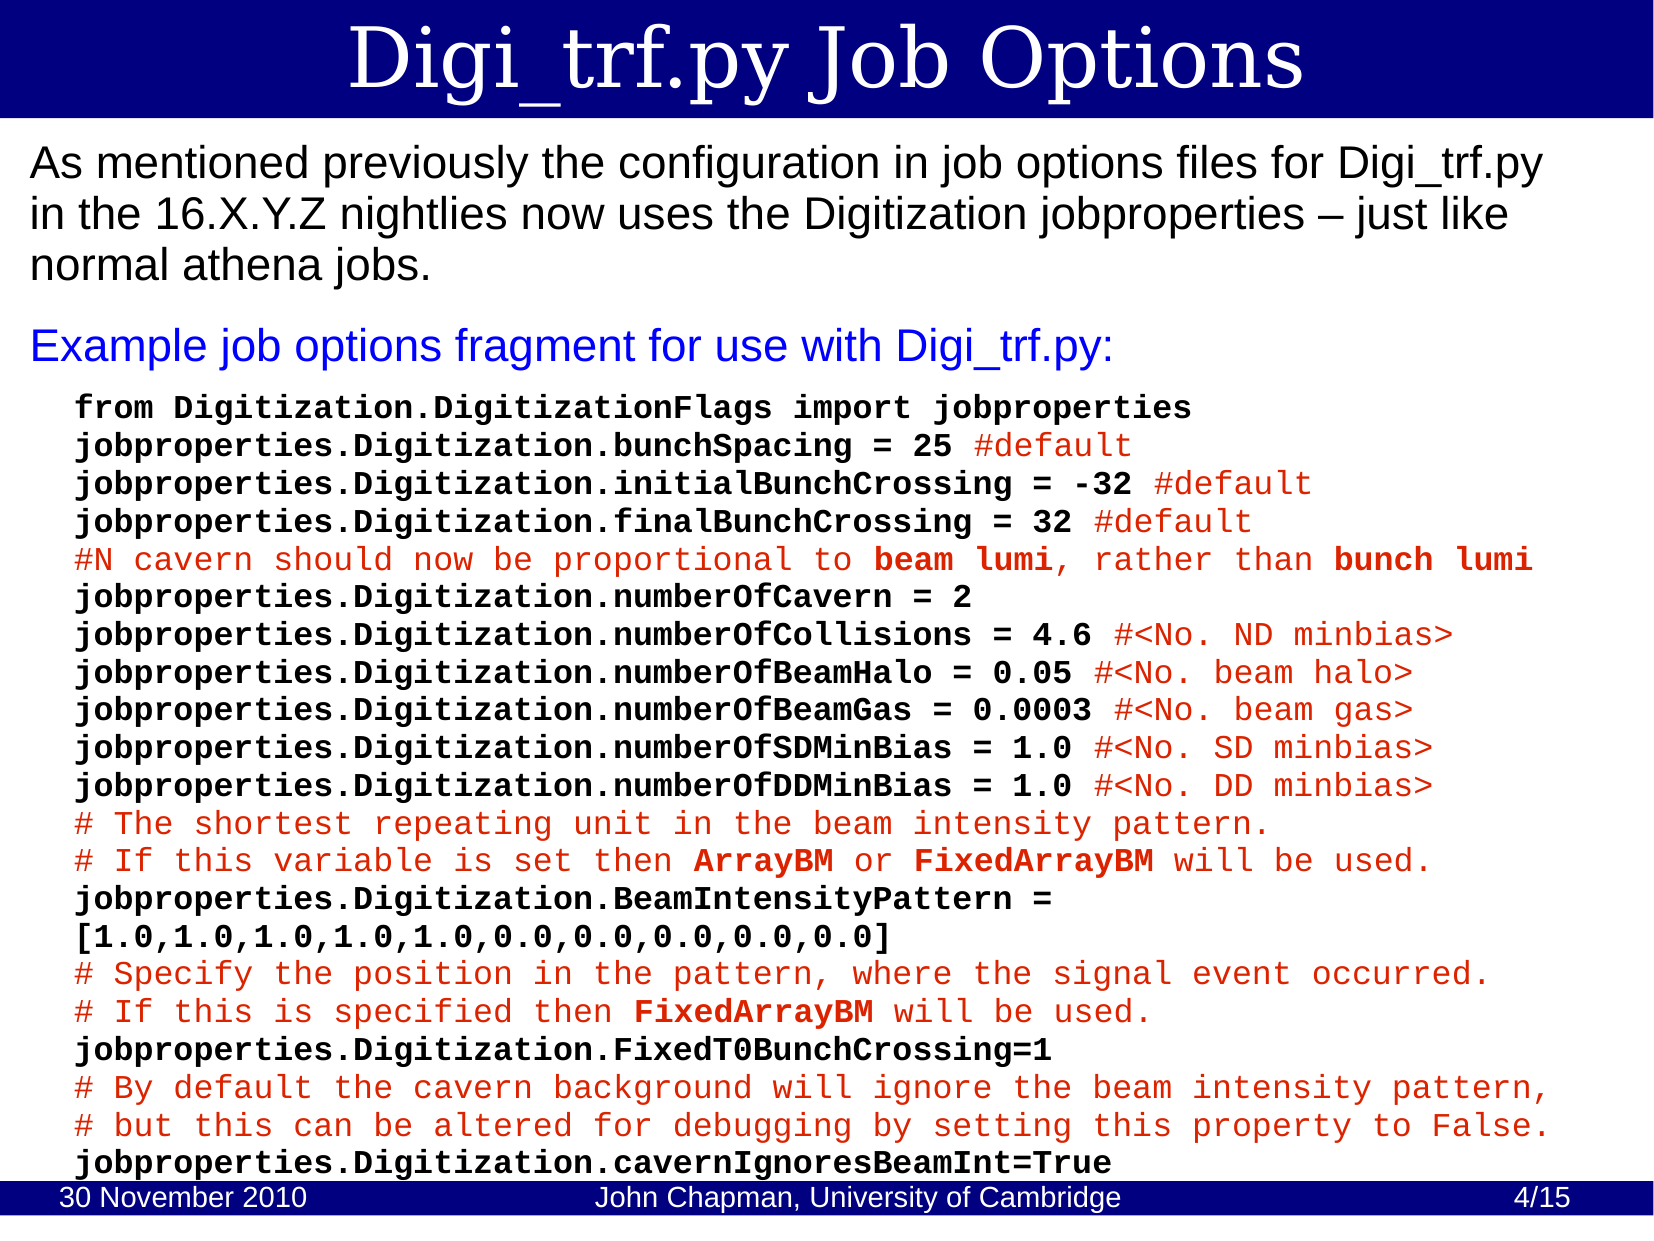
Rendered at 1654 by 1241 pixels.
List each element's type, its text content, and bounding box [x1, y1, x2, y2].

list As mentioned previously the configuration in job options files for Digi_trf.py in the 16.X.Y.Z nightlies now uses the Digitization jobproperties – just like normal athena jobs. Example job options fragment for use with Digi_trf.py: [29, 136, 1571, 371]
text_box from Digitization.DigitizationFlags import jobproperties jobproperties.Digitization.bunchSpacing = 25 #default jobproperties.Digitization.initialBunchCrossing = -32 #default jobproperties.Digitization.finalBunchCrossing = 32 #default #N cavern should now be proportional to beam lumi, rather than bunch lumi jobproperties.Digitization.numberOfCavern = 2 jobproperties.Digitization.numberOfCollisions = 4.6 #<No. ND minbias> jobproperties.Digitization.numberOfBeamHalo = 0.05 #<No. beam halo> jobproperties.Digitization.numberOfBeamGas = 0.0003 #<No. beam gas> jobproperties.Digitization.numberOfSDMinBias = 1.0 #<No. SD minbias> jobproperties.Digitization.numberOfDDMinBias = 1.0 #<No. DD minbias> # The shortest repeating unit in the beam intensity pattern. # If this variable is set then ArrayBM or FixedArrayBM will be used. jobproperties.Digitization.BeamIntensityPattern = [1.0,1.0,1.0,1.0,1.0,0.0,0.0,0.0,0.0,0.0] # Specify the position in the pattern, where the signal event occurred. # If this is specified then FixedArrayBM will be used. jobproperties.Digitization.FixedT0BunchCrossing=1 # By default the cavern background will ignore the beam intensity pattern, # but this can be altered for debugging by setting this property to False. jobproperties.Digitization.cavernIgnoresBeamInt=True [59, 383, 1595, 1180]
title Digi_trf.py Job Options [0, 0, 1654, 119]
